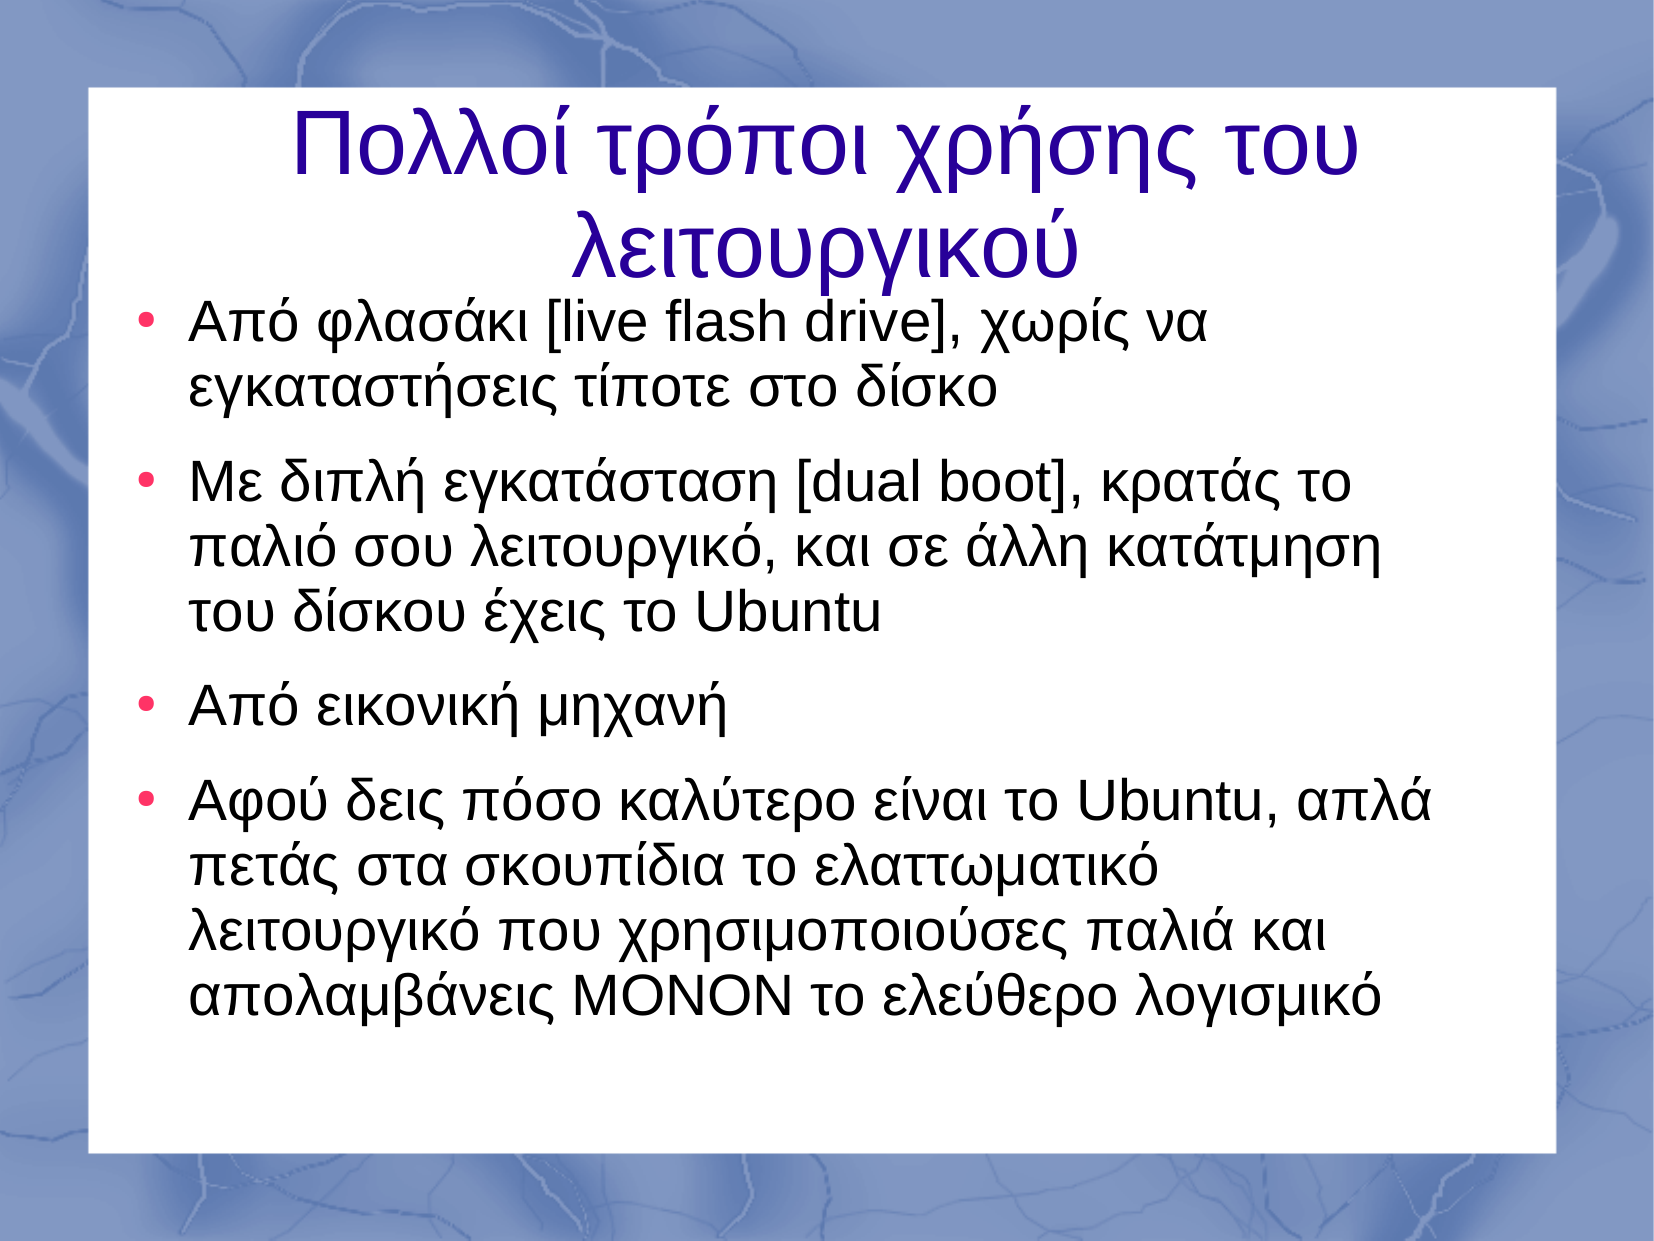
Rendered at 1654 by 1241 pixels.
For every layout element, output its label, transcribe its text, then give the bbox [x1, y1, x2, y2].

title Πολλοί τρόποι χρήσης του λειτουργικού [118, 91, 1536, 297]
list Από φλασάκι [live flash drive], χωρίς να εγκαταστήσεις τίποτε στο δίσκο Με διπλή εγκατάσταση [dual boot], κρατάς το παλιό σου λειτουργικό, και σε άλλη κατάτμηση του δίσκου έχεις το Ubuntu Από εικονική μηχανή Αφού δεις πόσο καλύτερο είναι το Ubuntu, απλά πετάς στα σκουπίδια το ελαττωματικό λειτουργικό που χρησιμοποιούσες παλιά και απολαμβάνεις ΜΟΝΟΝ το ελεύθερο λογισμικό [118, 288, 1447, 1093]
picture [0, 0, 1654, 1241]
